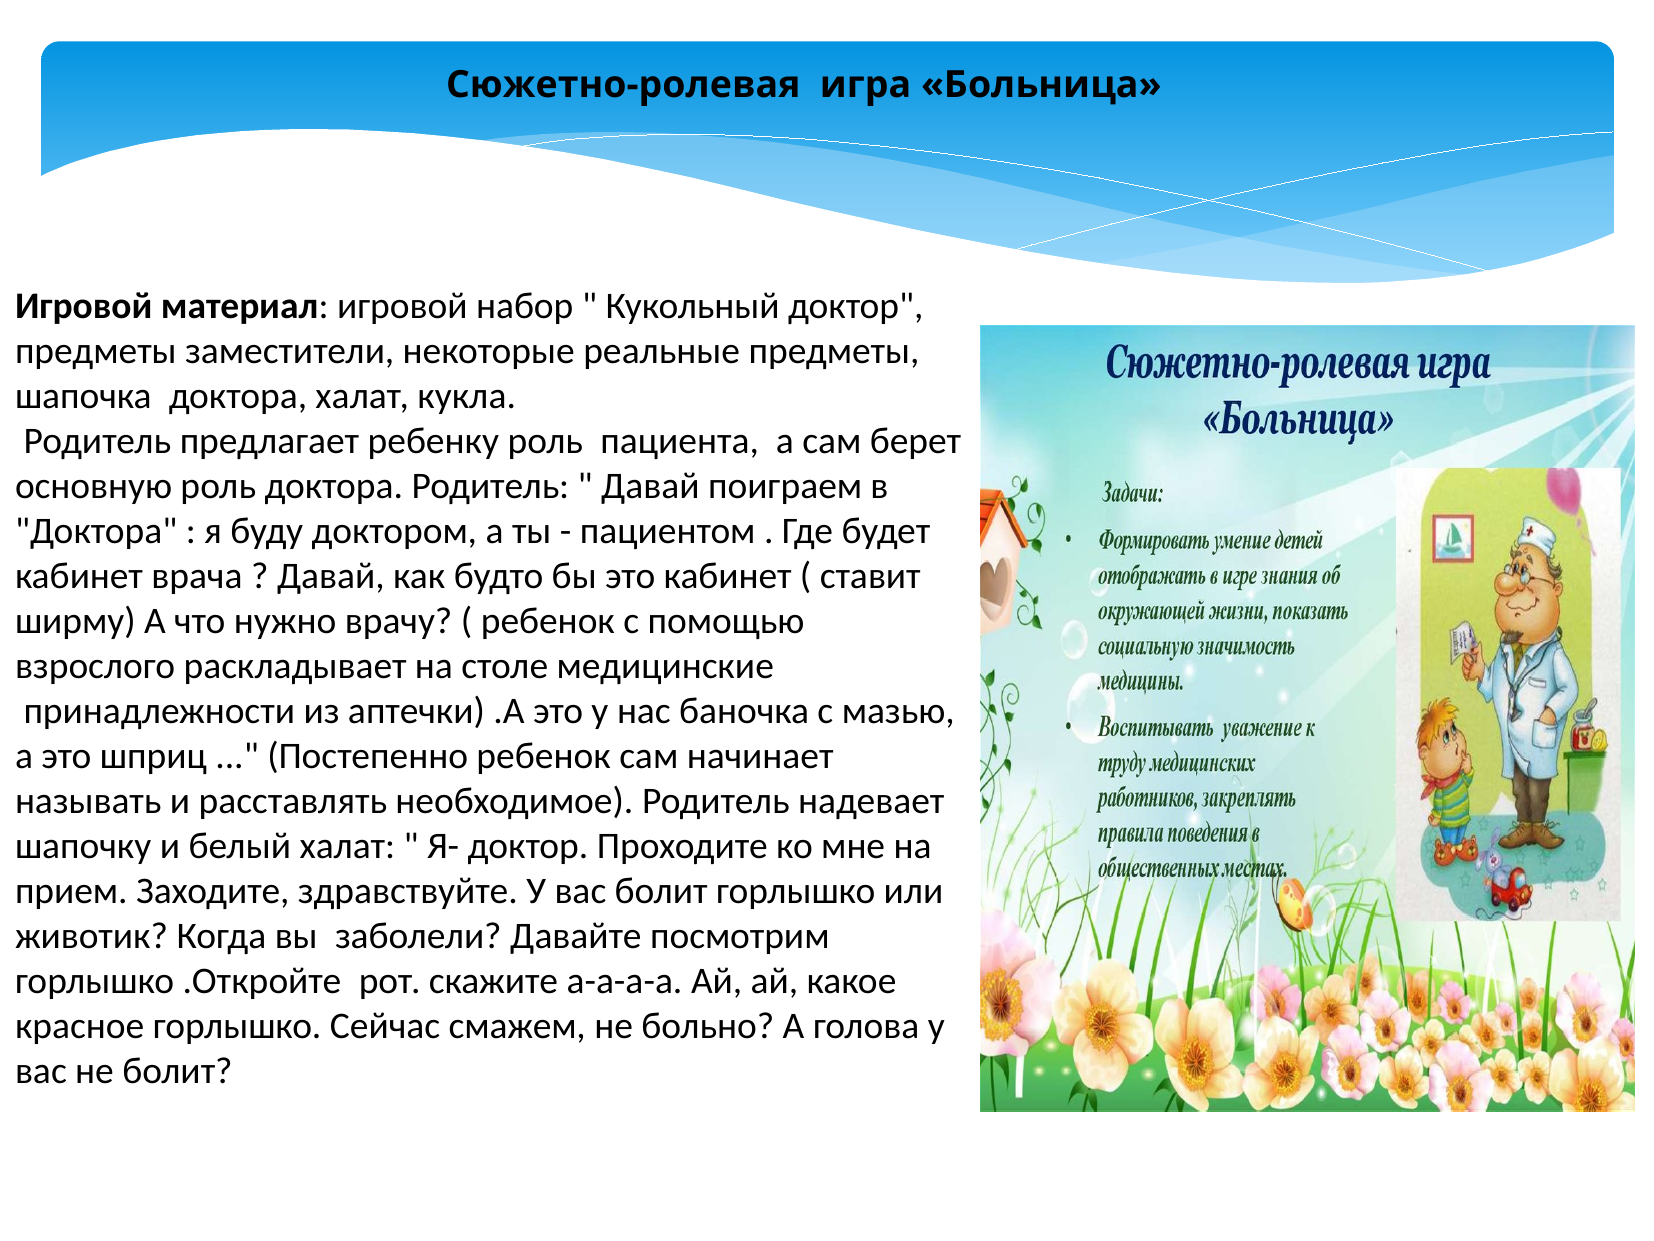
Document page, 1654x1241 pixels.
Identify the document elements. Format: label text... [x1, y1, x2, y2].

text_box Сюжетно-ролевая игра «Больница» [431, 53, 1177, 113]
text_box Игровой материал: игровой набор " Кукольный доктор", предметы заместители, некоторые реальные предметы, шапочка доктора, халат, кукла. Родитель предлагает ребенку роль пациента, а сам берет основную роль доктора. Родитель: " Давай поиграем в "Доктора" : я буду доктором, а ты - пациентом . Где будет кабинет врача ? Давай, как будто бы это кабинет ( ставит ширму) А что нужно врачу? ( ребенок с помощью взрослого раскладывает на столе медицинские принадлежности из аптечки) .А это у нас баночка с мазью, а это шприц ..." (Постепенно ребенок сам начинает называть и расставлять необходимое). Родитель надевает шапочку и белый халат: " Я- доктор. Проходите ко мне на прием. Заходите, здравствуйте. У вас болит горлышко или животик? Когда вы заболели? Давайте посмотрим горлышко .Откройте рот. скажите а-а-а-а. Ай, ай, какое красное горлышко. Сейчас смажем, не больно? А голова у вас не болит? [0, 273, 980, 1098]
picture [980, 325, 1635, 1112]
